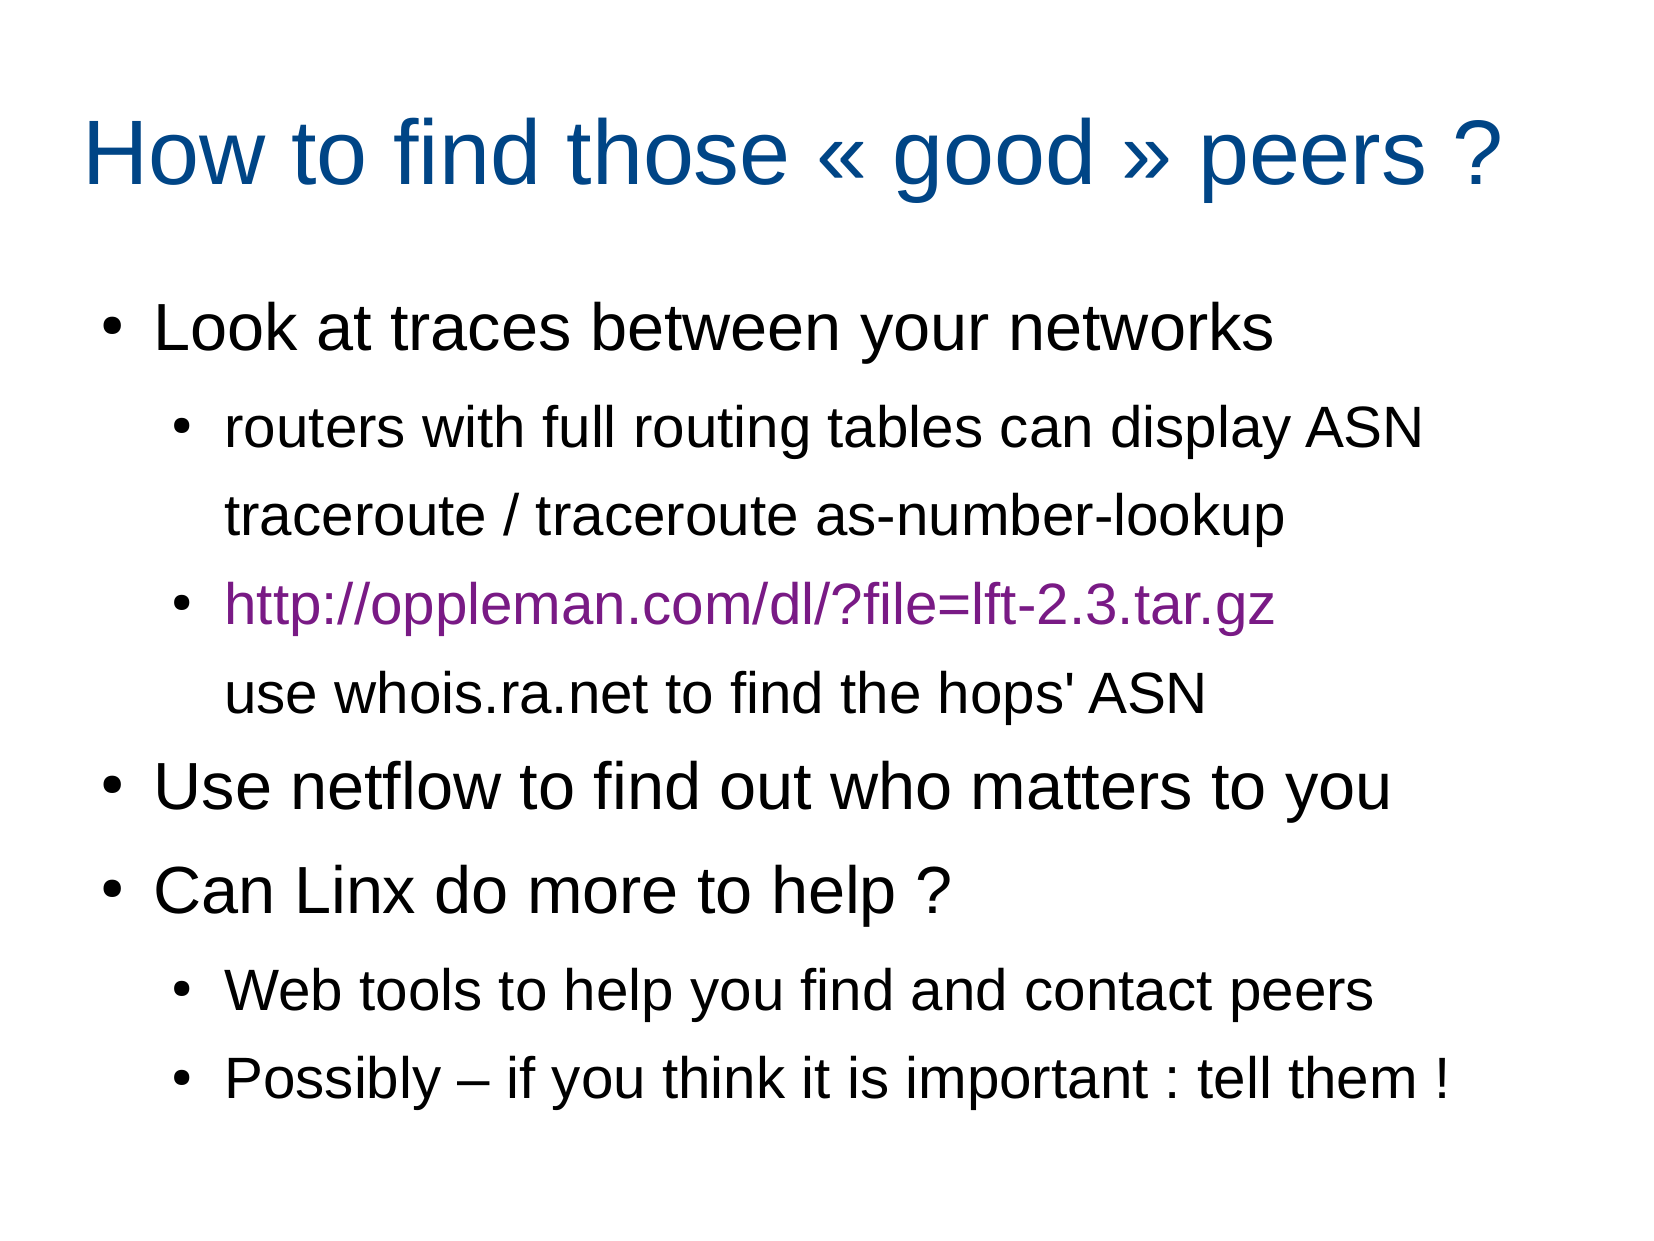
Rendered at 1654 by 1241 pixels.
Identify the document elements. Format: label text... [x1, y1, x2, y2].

title How to find those « good » peers ? [82, 56, 1571, 250]
list Look at traces between your networks routers with full routing tables can display ASN traceroute / traceroute as-number-lookup http://oppleman.com/dl/?file=lft-2.3.tar.gz use whois.ra.net to find the hops' ASN Use netflow to find out who matters to you Can Linx do more to help ? Web tools to help you find and contact peers Possibly – if you think it is important : tell them ! [82, 290, 1571, 1111]
